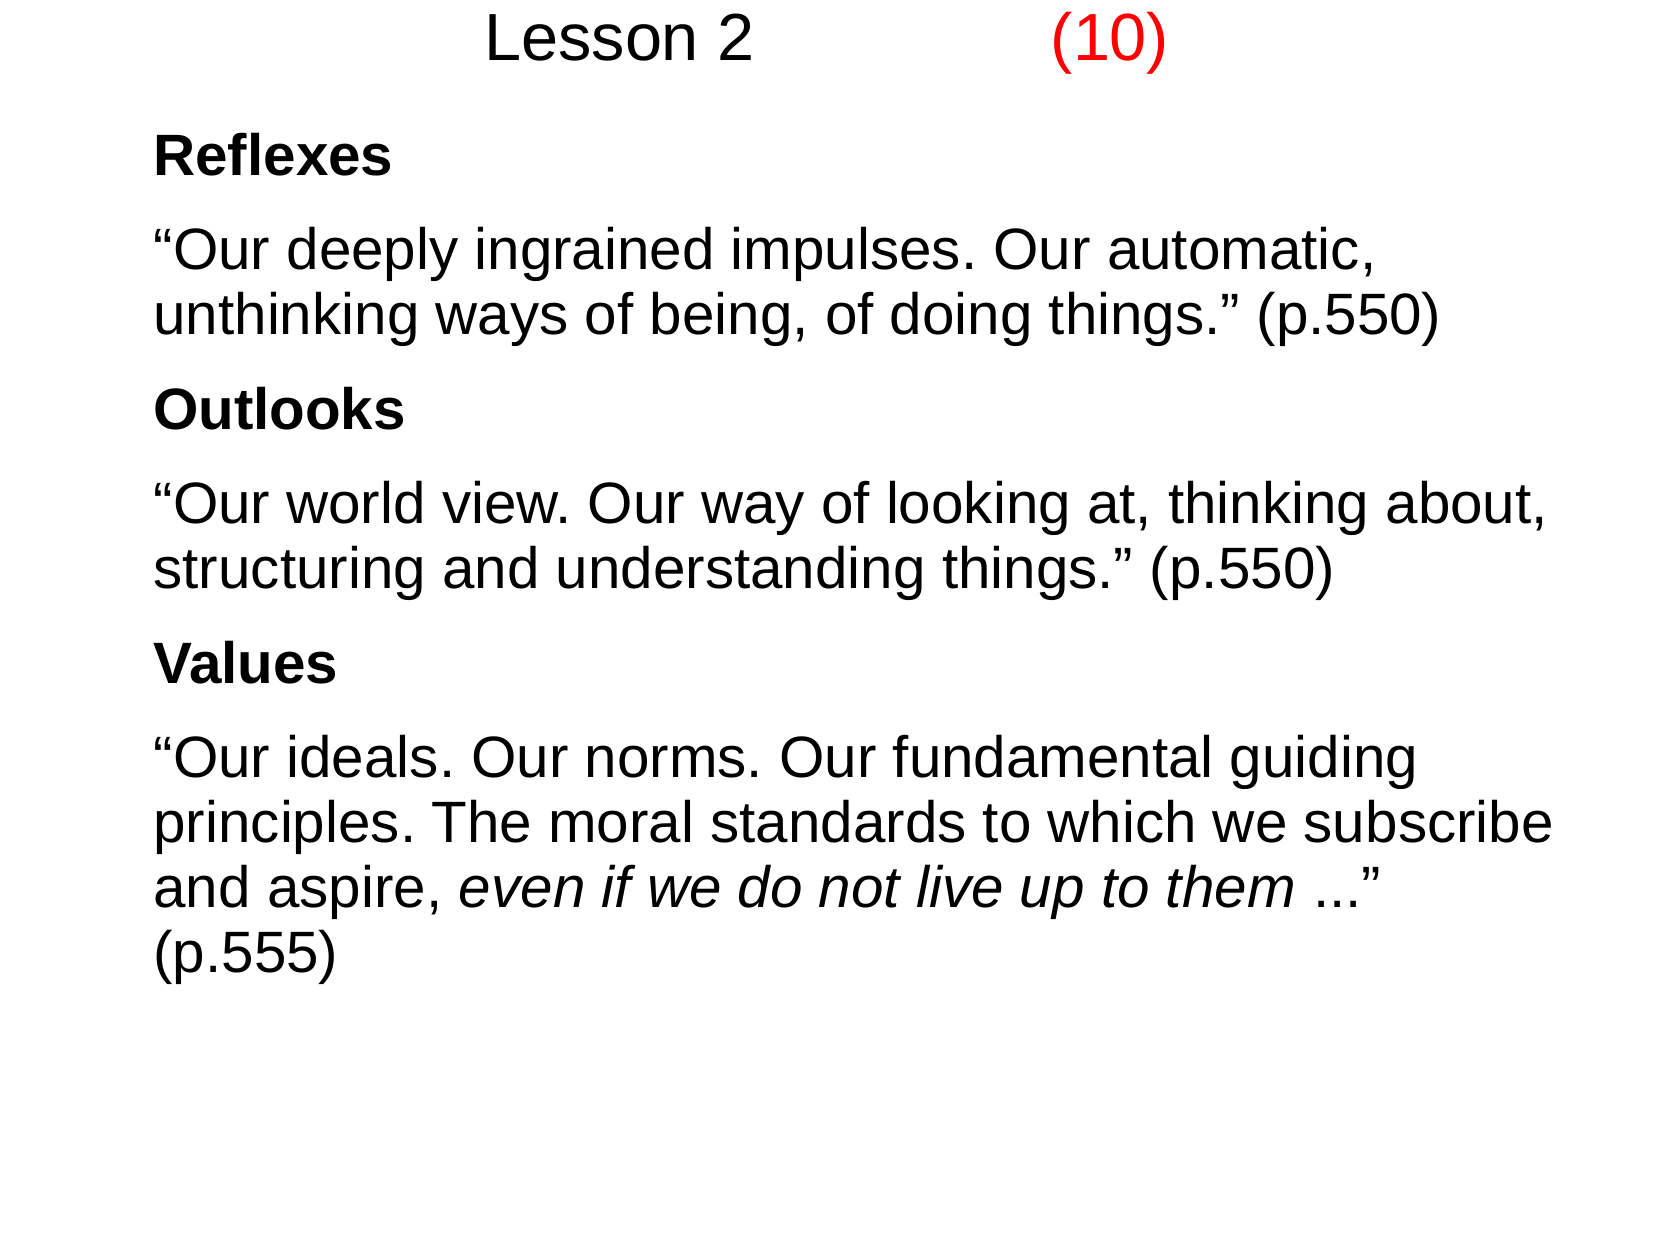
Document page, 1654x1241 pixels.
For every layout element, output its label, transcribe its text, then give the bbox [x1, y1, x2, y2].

list Reflexes “Our deeply ingrained impulses. Our automatic, unthinking ways of being, of doing things.” (p.550) Outlooks “Our world view. Our way of looking at, thinking about, structuring and understanding things.” (p.550) Values “Our ideals. Our norms. Our fundamental guiding principles. The moral standards to which we subscribe and aspire, even if we do not live up to them ...” (p.555) [82, 122, 1571, 1010]
title Lesson 2 (10) [82, 0, 1571, 75]
